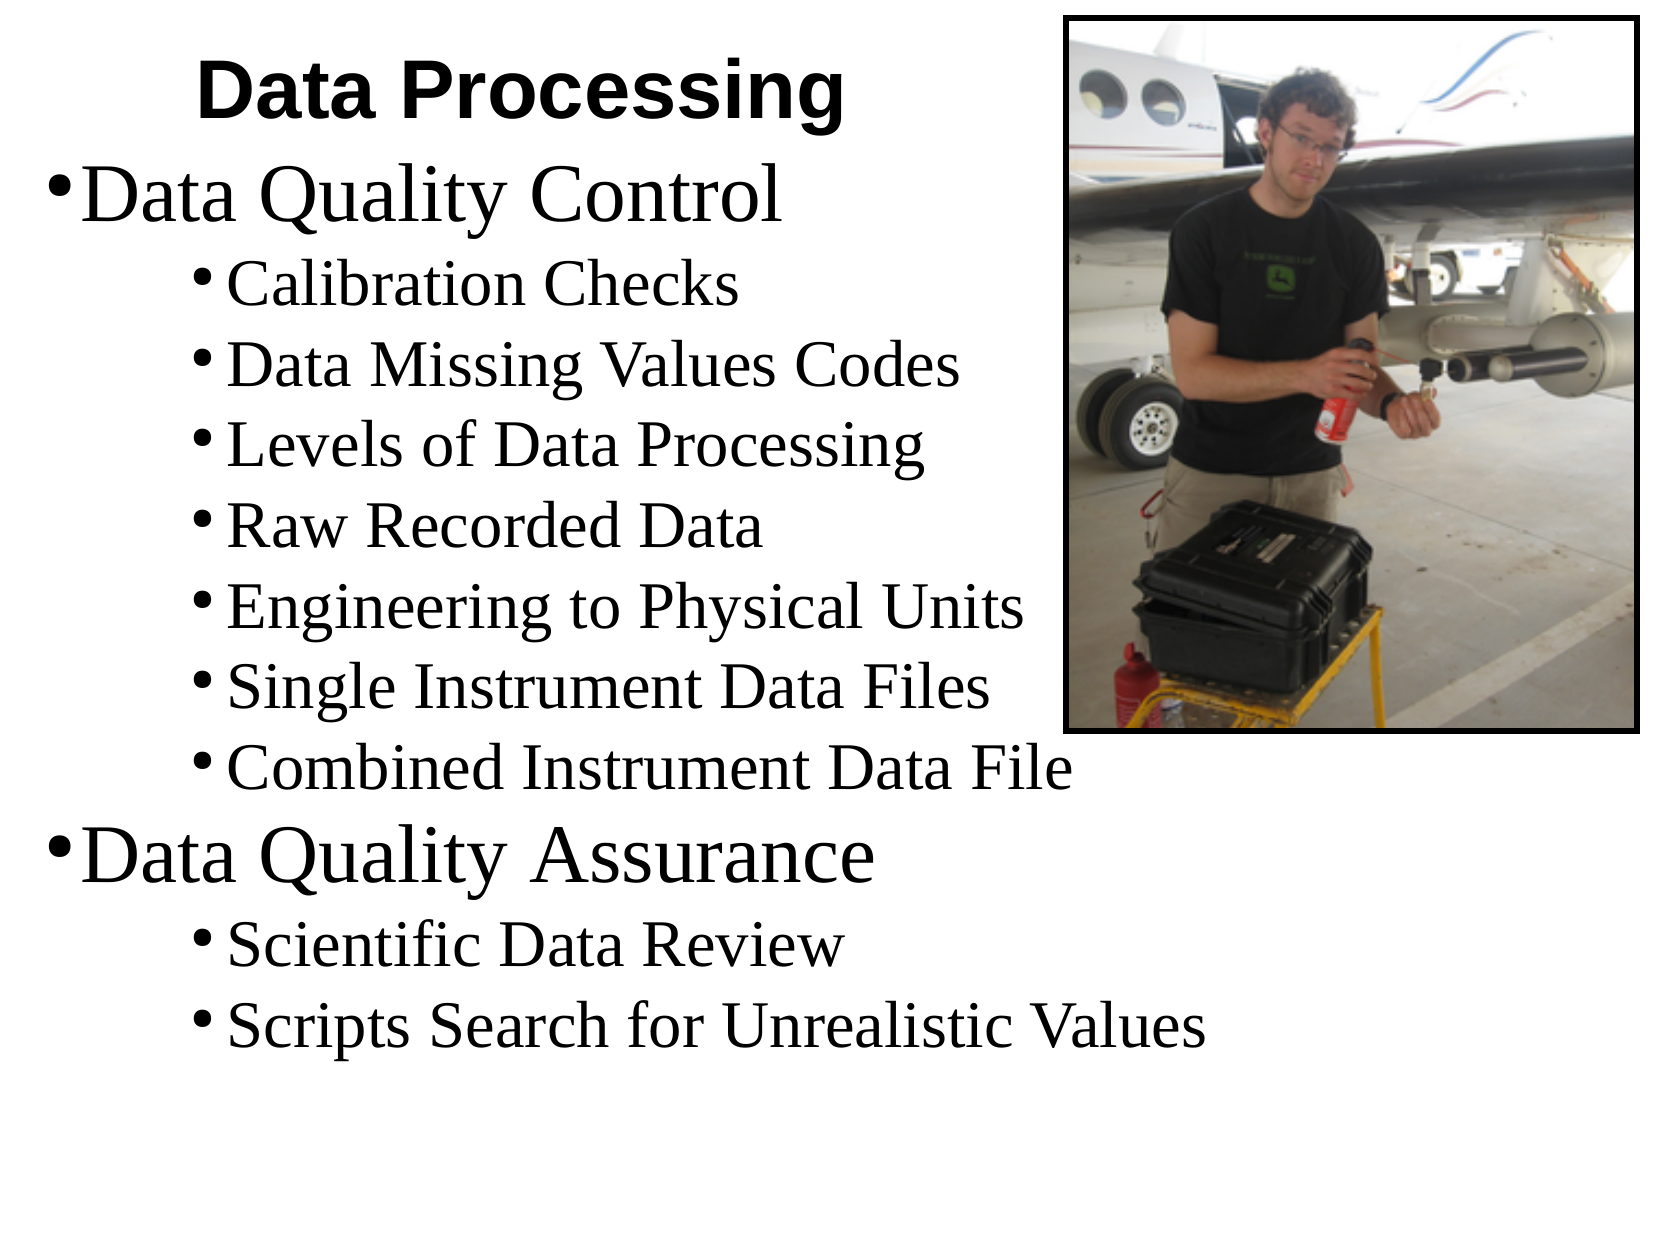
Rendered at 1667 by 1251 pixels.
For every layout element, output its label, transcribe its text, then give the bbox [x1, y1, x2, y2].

list Data Quality Control Calibration Checks Data Missing Values Codes Levels of Data Processing Raw Recorded Data Engineering to Physical Units Single Instrument Data Files Combined Instrument Data File Data Quality Assurance Scientific Data Review Scripts Search for Unrealistic Values [30, 150, 1633, 1248]
picture [1069, 20, 1635, 728]
text_box Data Processing [11, 32, 1032, 129]
